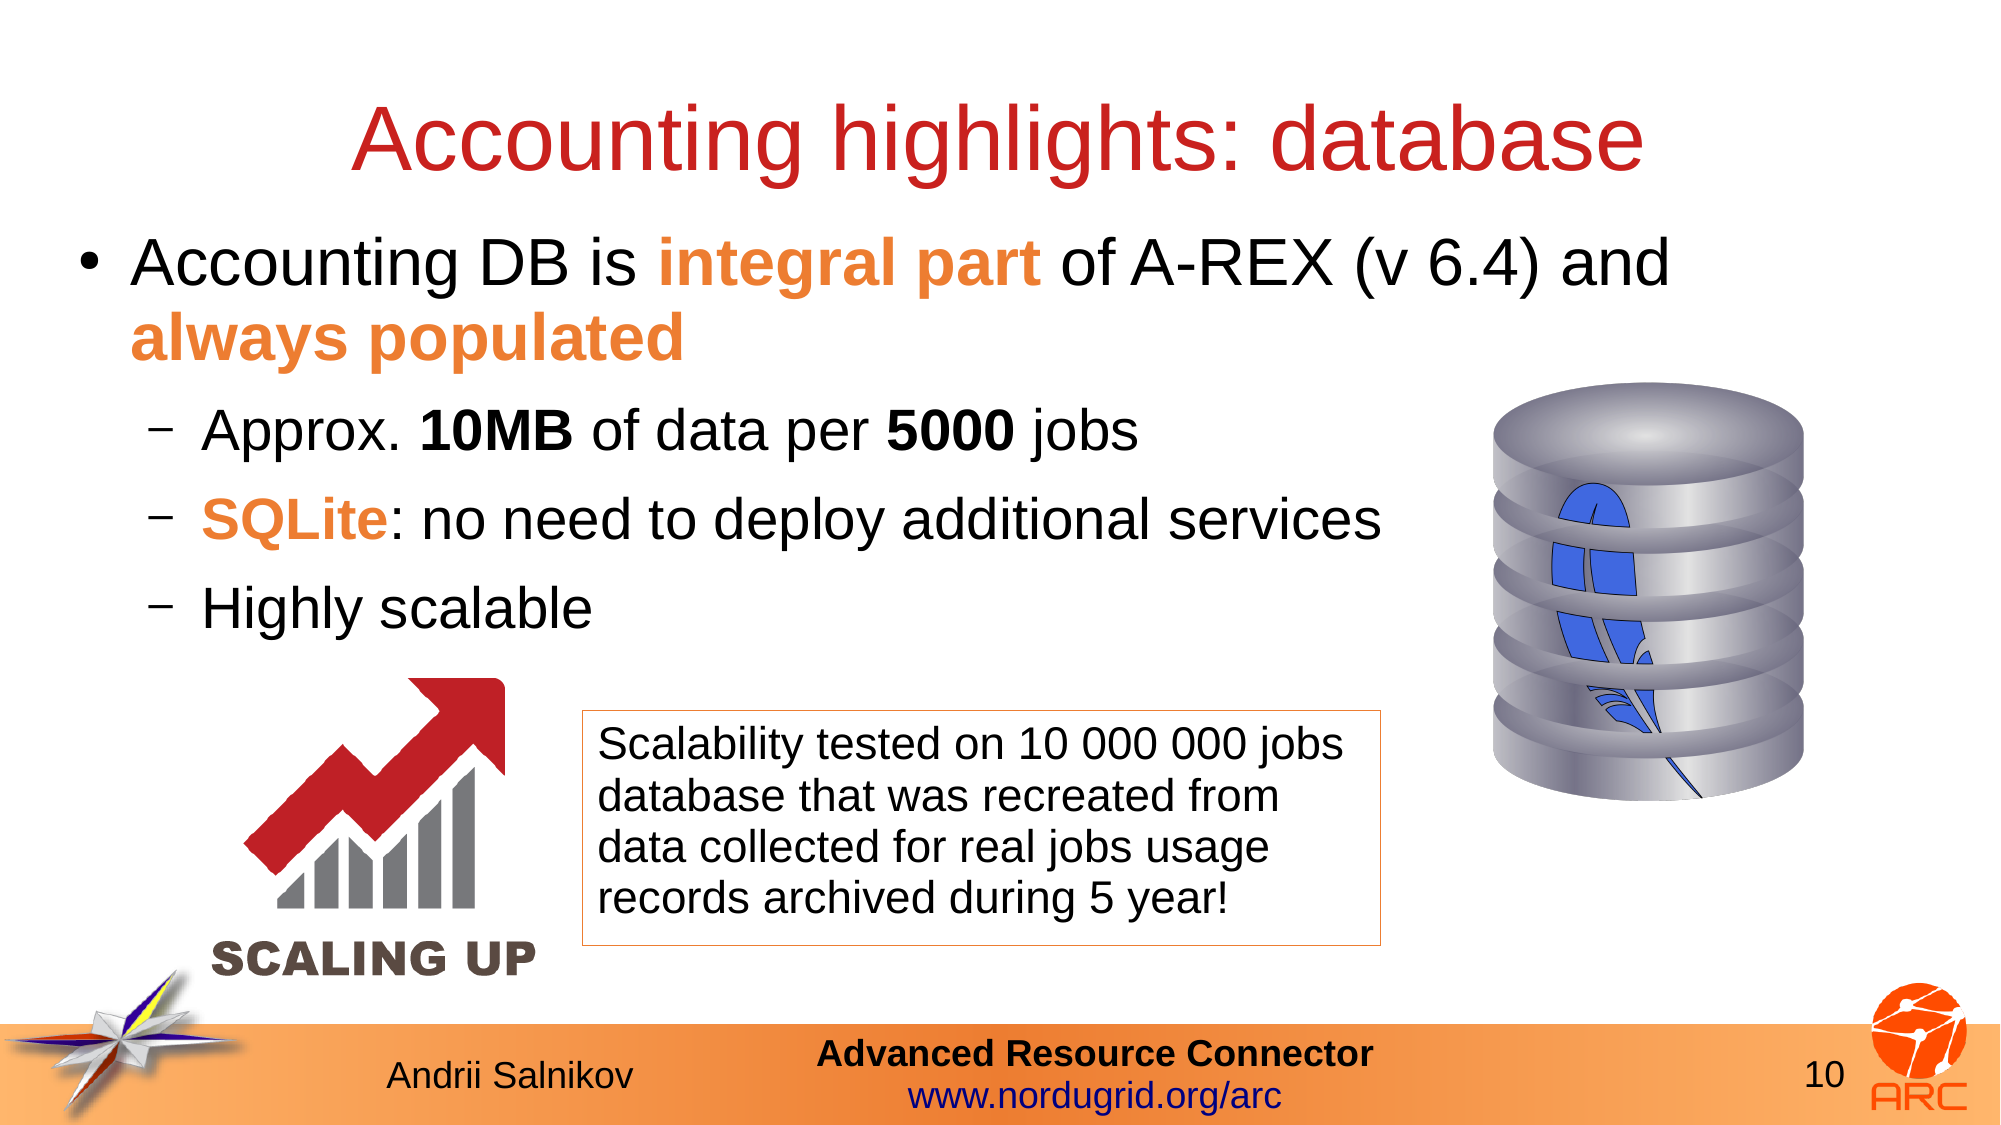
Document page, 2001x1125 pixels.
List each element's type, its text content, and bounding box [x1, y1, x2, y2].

picture [1845, 912, 1990, 1125]
title Accounting highlights: database [99, 44, 1900, 233]
text_box Scalability tested on 10 000 000 jobs database that was recreated from data collected for real jobs usage records archived during 5 year! [582, 710, 1381, 946]
picture [0, 678, 553, 1125]
picture [1485, 374, 1812, 811]
list Accounting DB is integral part of A-REX (v 6.4) and always populated Approx. 10MB of data per 5000 jobs SQLite: no need to deploy additional services Highly scalable [60, 224, 1860, 976]
